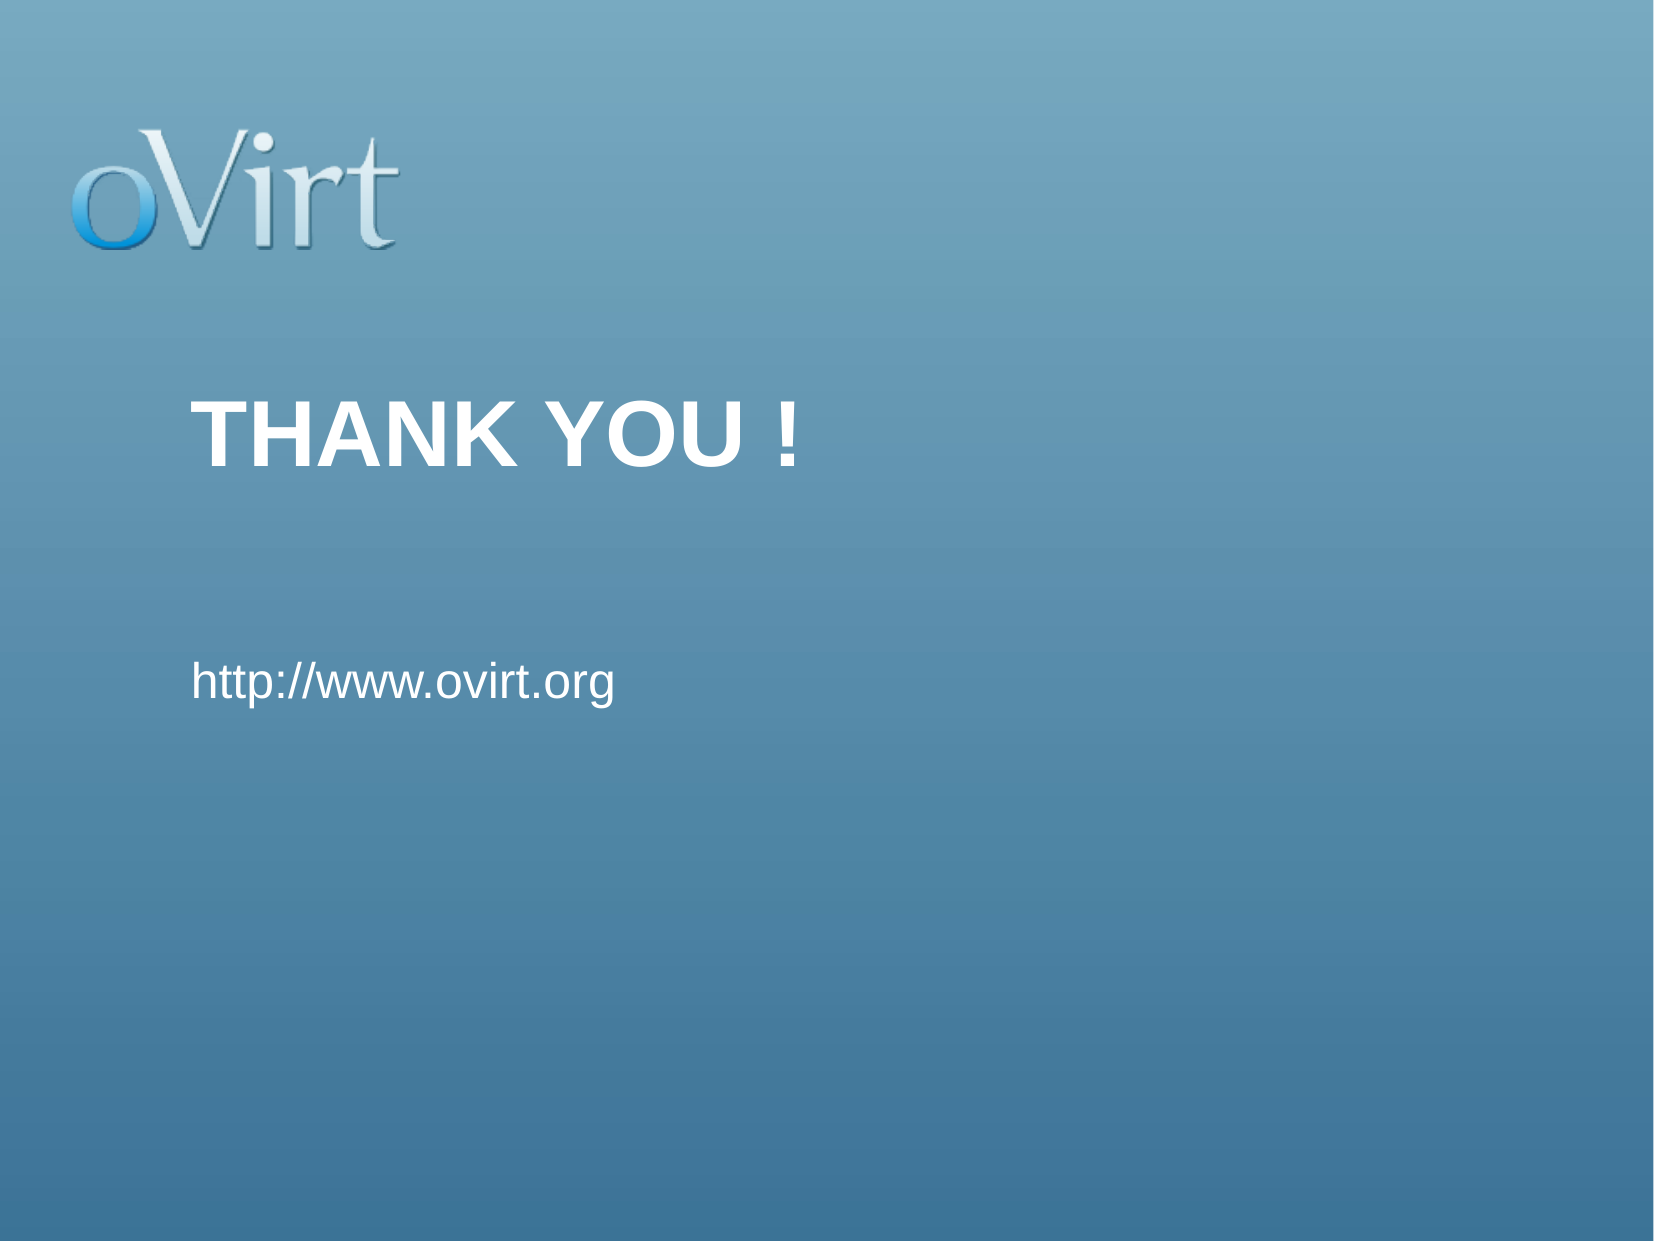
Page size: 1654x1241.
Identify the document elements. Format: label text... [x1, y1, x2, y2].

text_box http://www.ovirt.org [176, 646, 1549, 1241]
picture [0, 0, 1654, 1241]
text_box THANK YOU ! [175, 374, 1549, 510]
